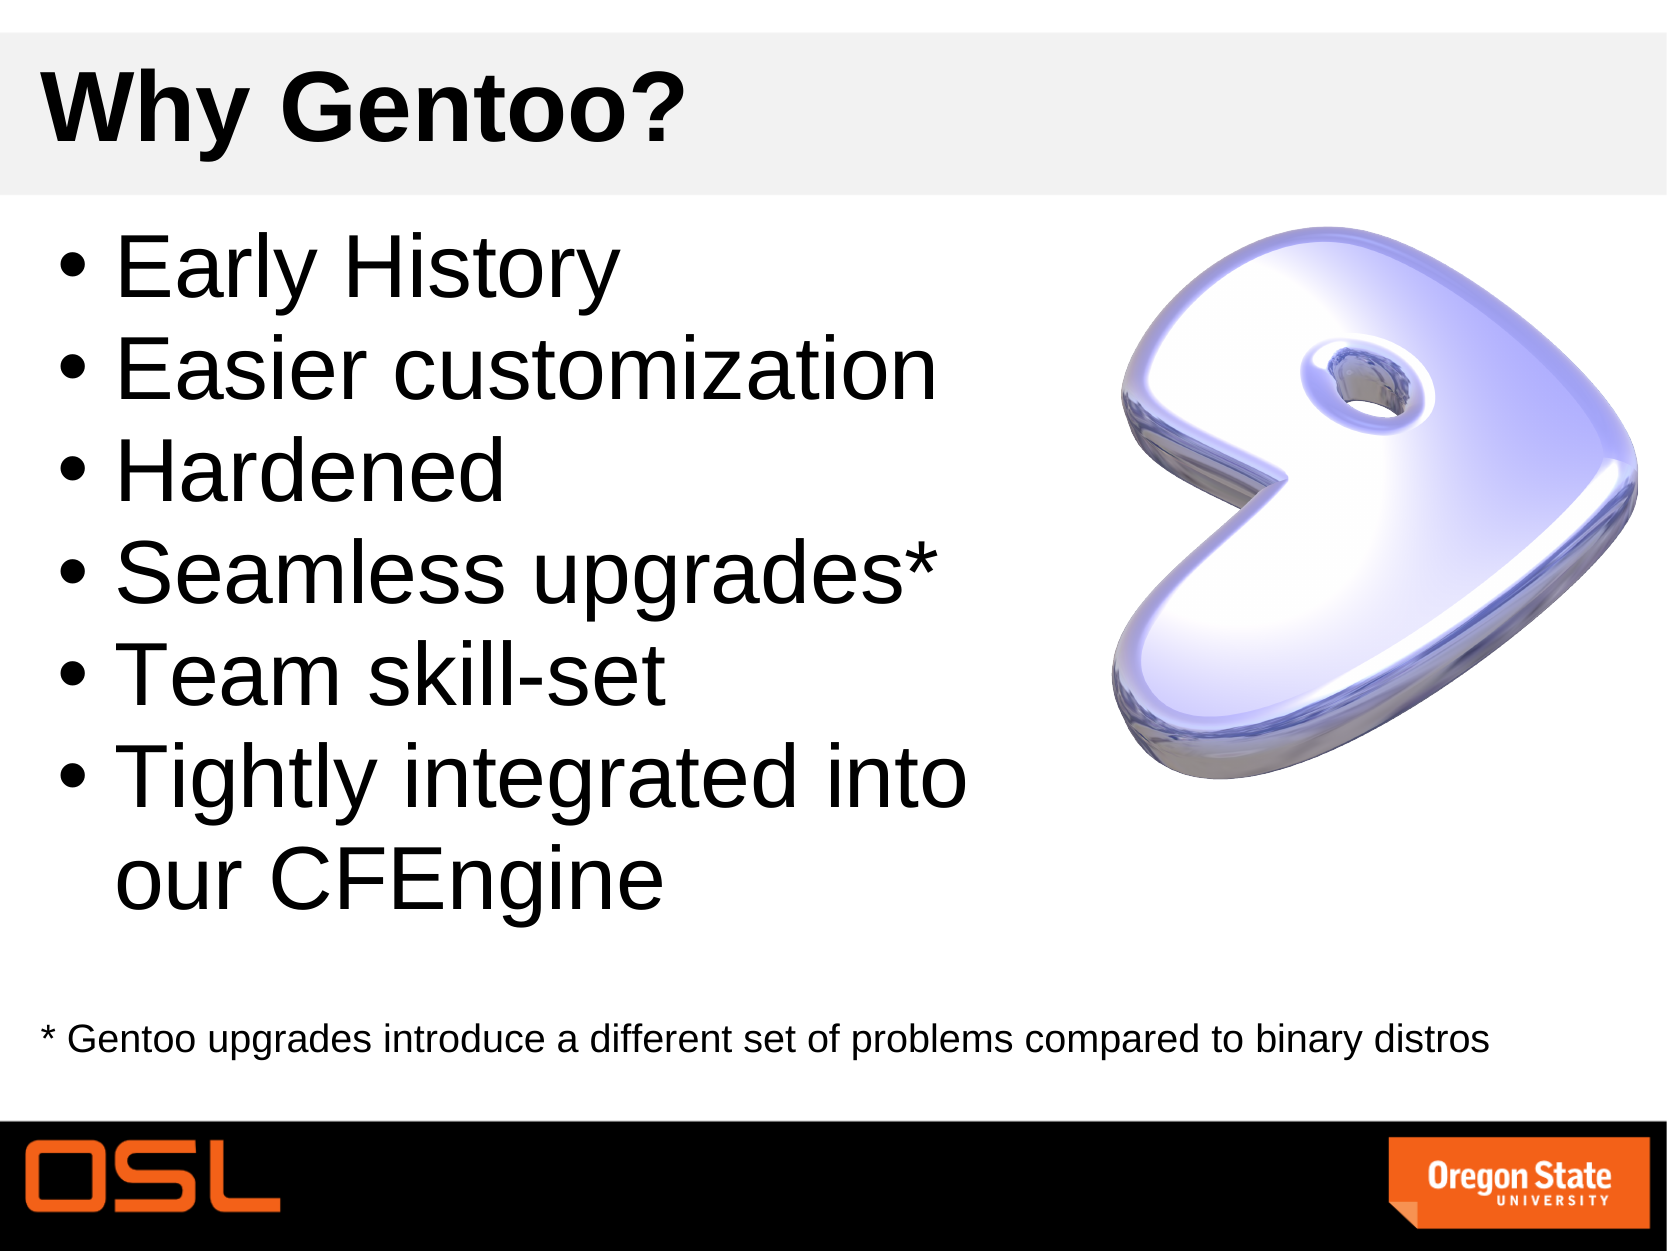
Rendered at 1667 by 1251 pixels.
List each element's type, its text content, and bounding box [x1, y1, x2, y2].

picture [0, 0, 1667, 1251]
text_box * Gentoo upgrades introduce a different set of problems compared to binary distros [40, 1016, 1578, 1062]
list Early History Easier customization Hardened Seamless upgrades* Team skill-set Tightly integrated into our CFEngine [39, 215, 1024, 961]
title Why Gentoo? [40, 50, 1627, 201]
